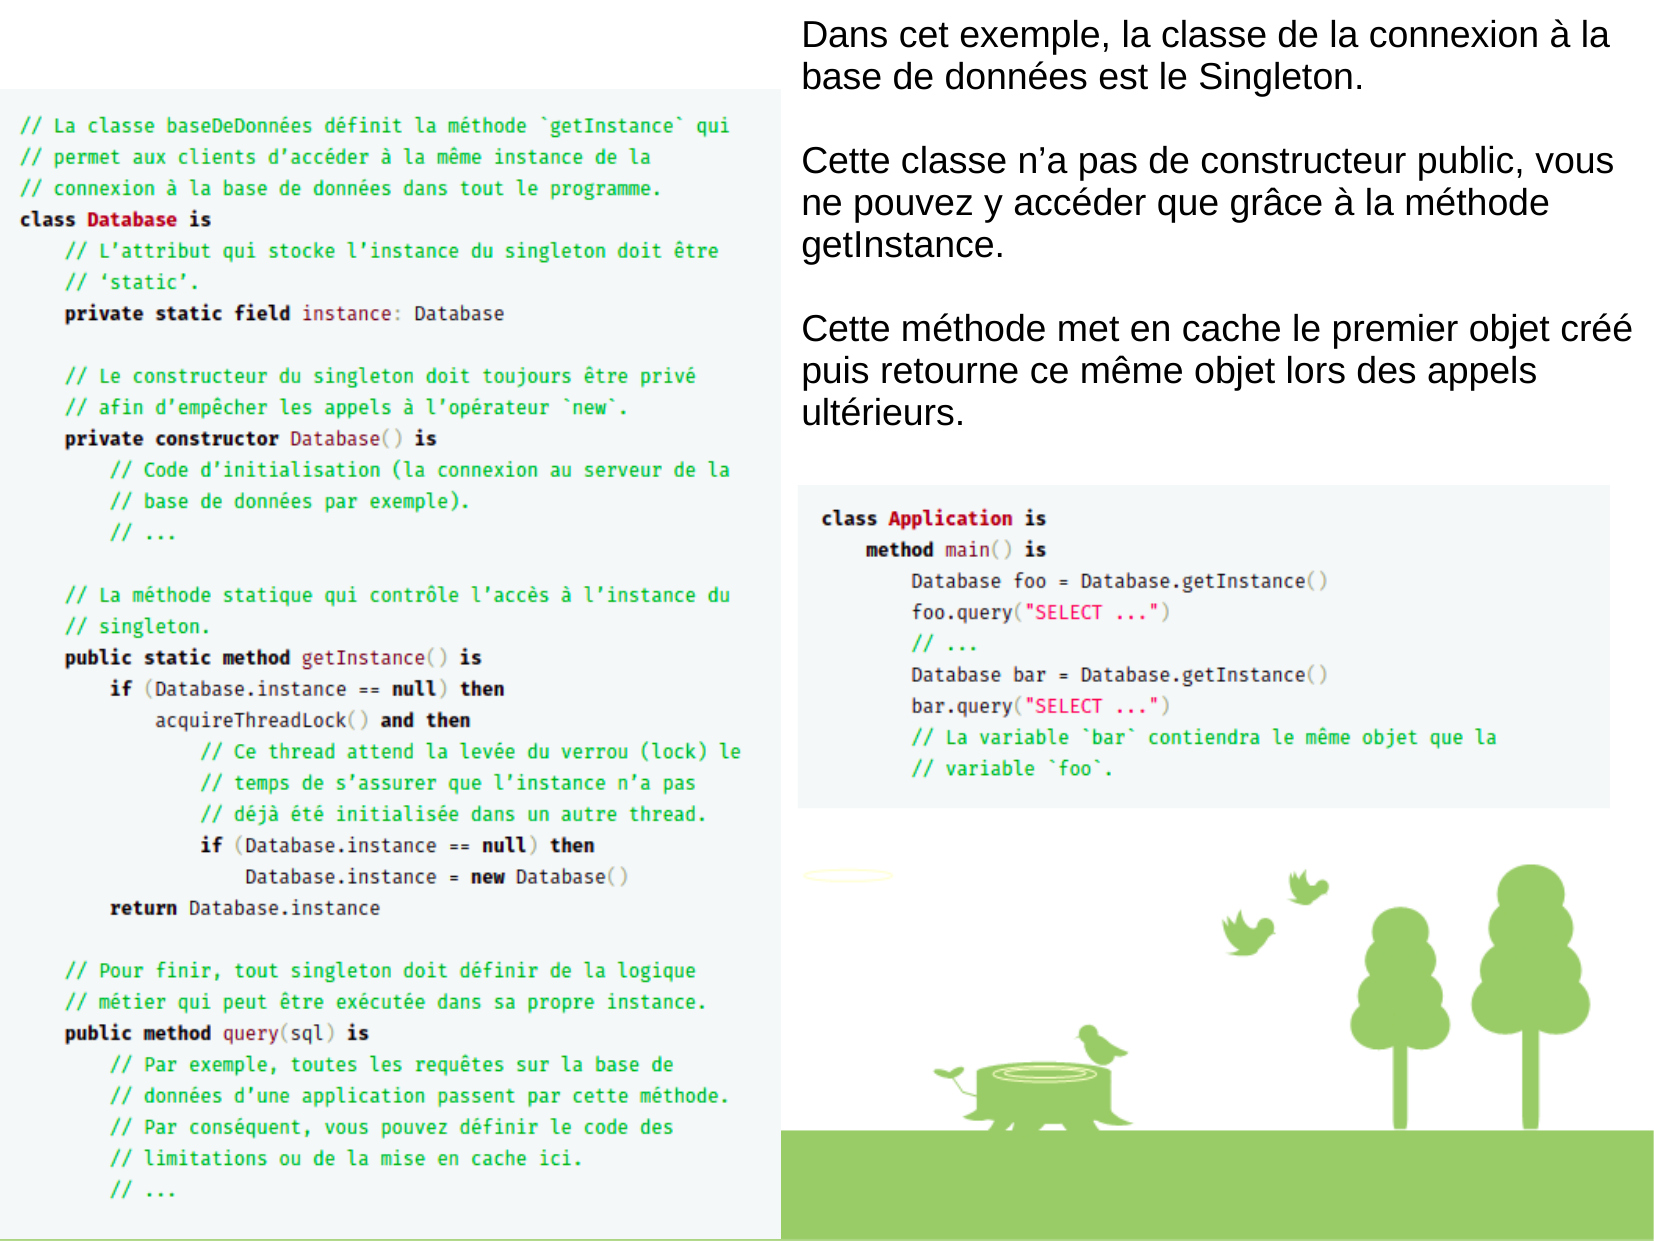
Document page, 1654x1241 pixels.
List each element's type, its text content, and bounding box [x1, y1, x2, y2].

picture [0, 0, 1654, 1241]
text_box Dans cet exemple, la classe de la connexion à la base de données est le Singleton. Cette classe n’a pas de constructeur public, vous ne pouvez y accéder que grâce à la méthode getInstance. Cette méthode met en cache le premier objet créé puis retourne ce même objet lors des appels ultérieurs. [786, 6, 1654, 441]
